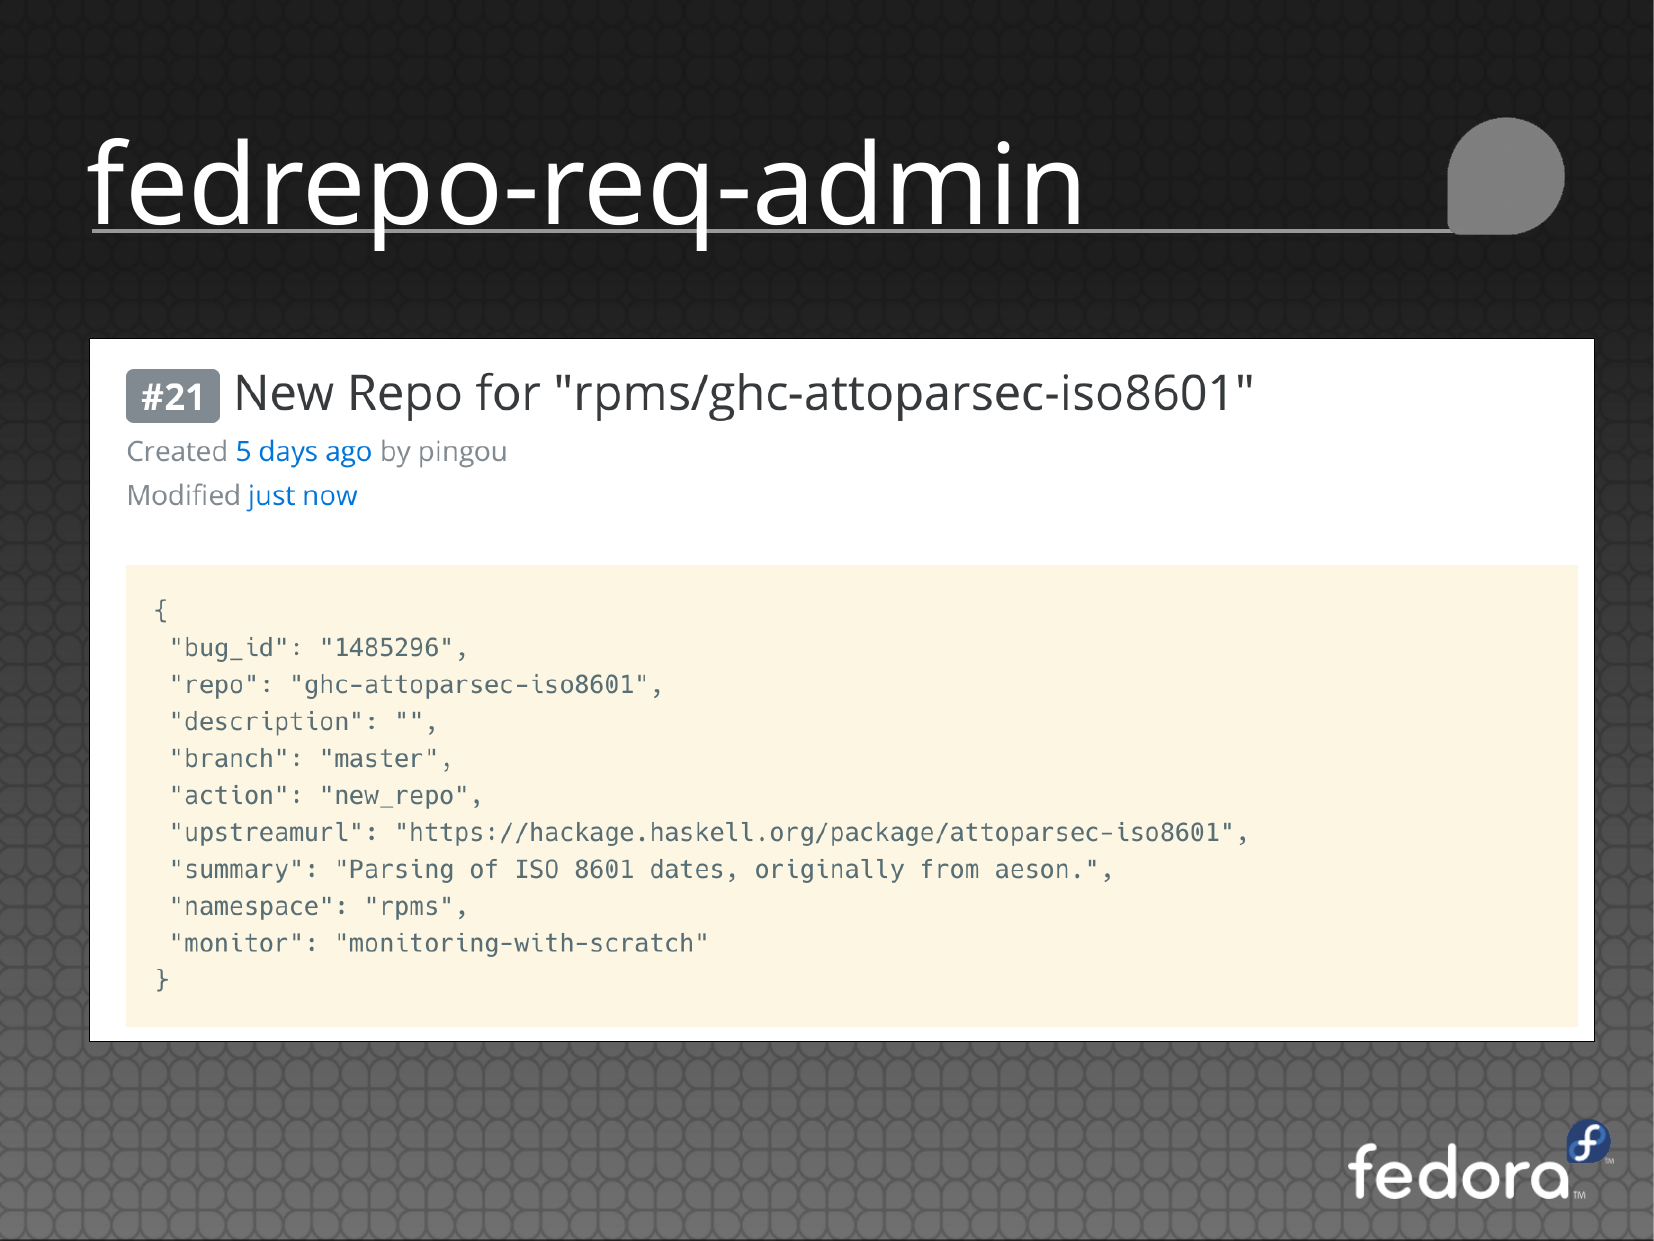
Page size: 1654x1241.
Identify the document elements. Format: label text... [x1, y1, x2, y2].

title fedrepo-req-admin [86, 112, 1576, 249]
picture [0, 0, 1654, 1241]
